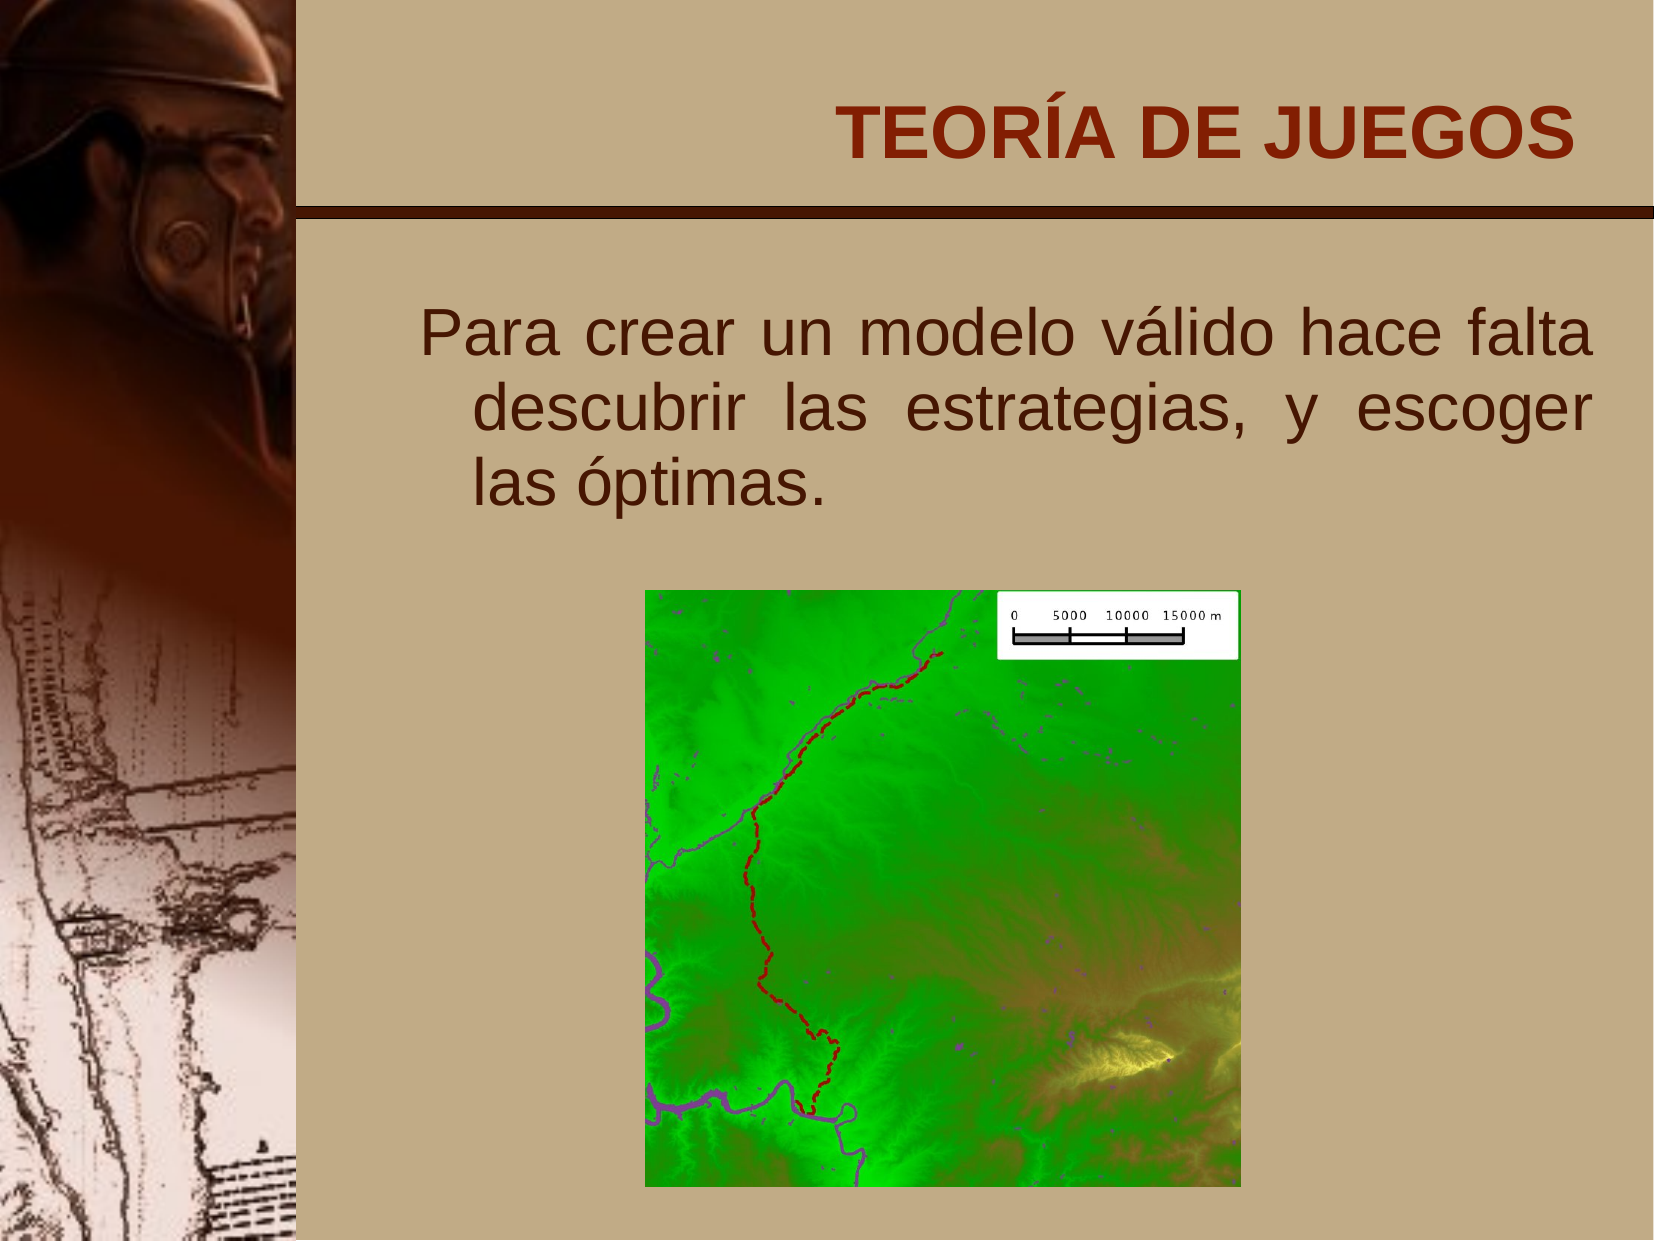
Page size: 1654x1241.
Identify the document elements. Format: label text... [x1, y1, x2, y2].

picture [645, 590, 1241, 1187]
picture [0, 0, 296, 1241]
title TEORÍA DE JUEGOS [88, 36, 1577, 230]
list Para crear un modelo válido hace falta descubrir las estrategias, y escoger las óptimas. [401, 295, 1595, 1182]
